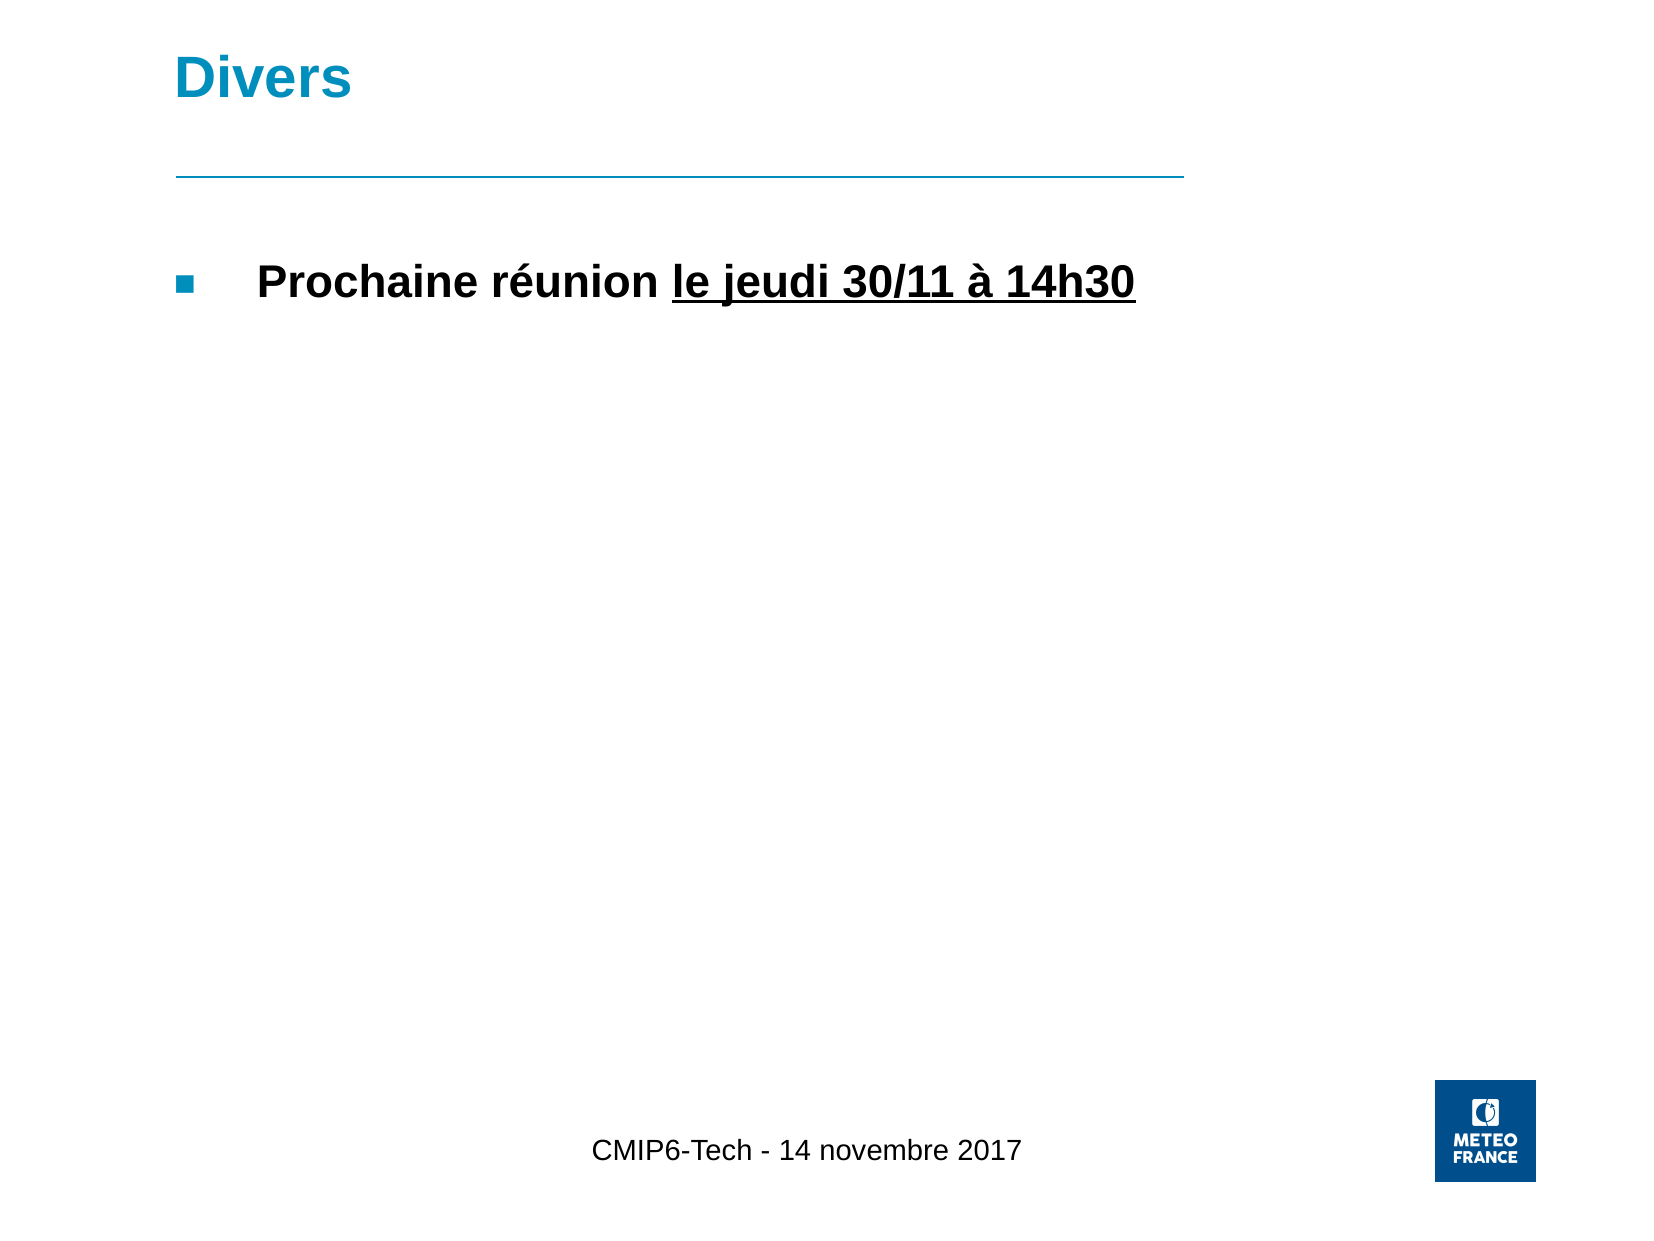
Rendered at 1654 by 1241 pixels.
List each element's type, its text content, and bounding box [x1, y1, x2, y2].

list Prochaine réunion le jeudi 30/11 à 14h30 [156, 256, 1571, 1134]
title Divers [174, 0, 1654, 156]
picture [1435, 1134, 1536, 1182]
